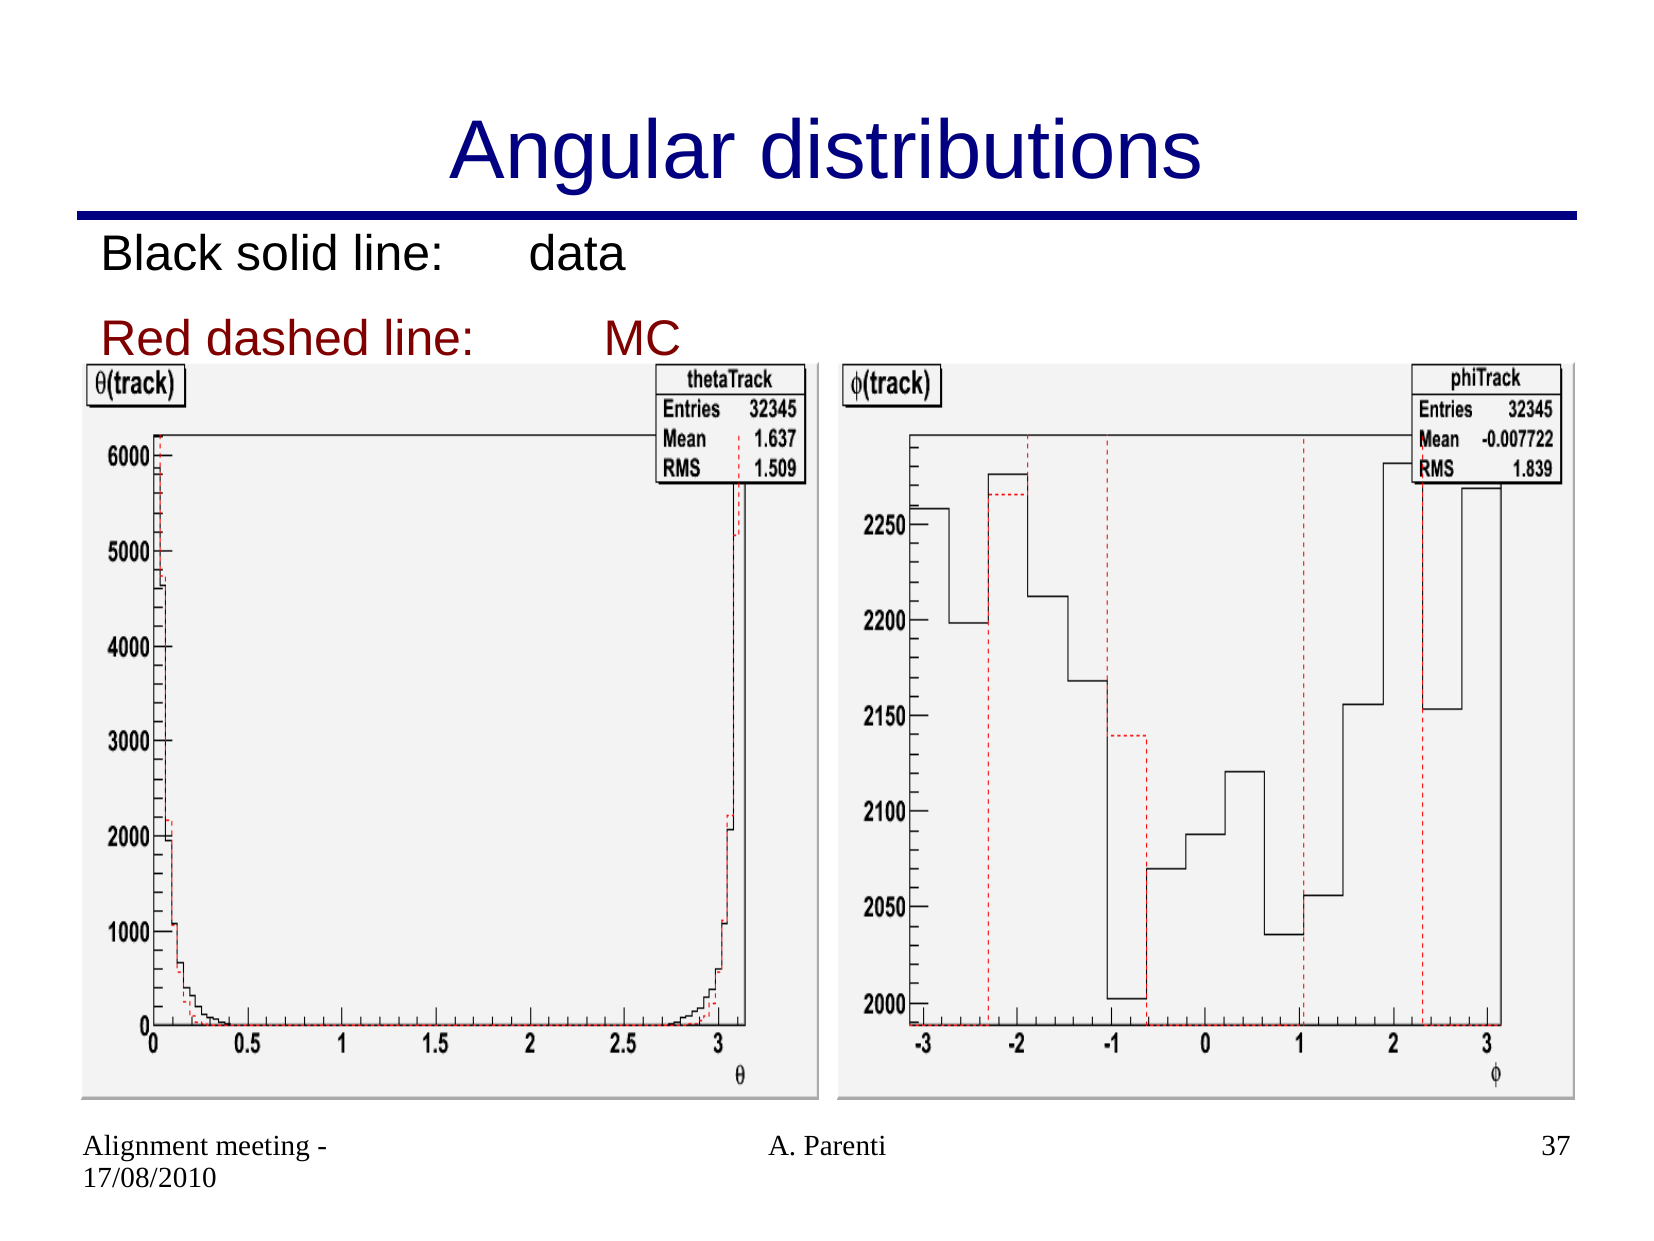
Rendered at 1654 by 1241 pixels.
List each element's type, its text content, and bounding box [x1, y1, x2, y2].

list Black solid line: data Red dashed line: MC [82, 225, 1571, 1109]
title Angular distributions [82, 75, 1571, 225]
picture [836, 361, 1575, 1100]
picture [80, 361, 819, 1100]
